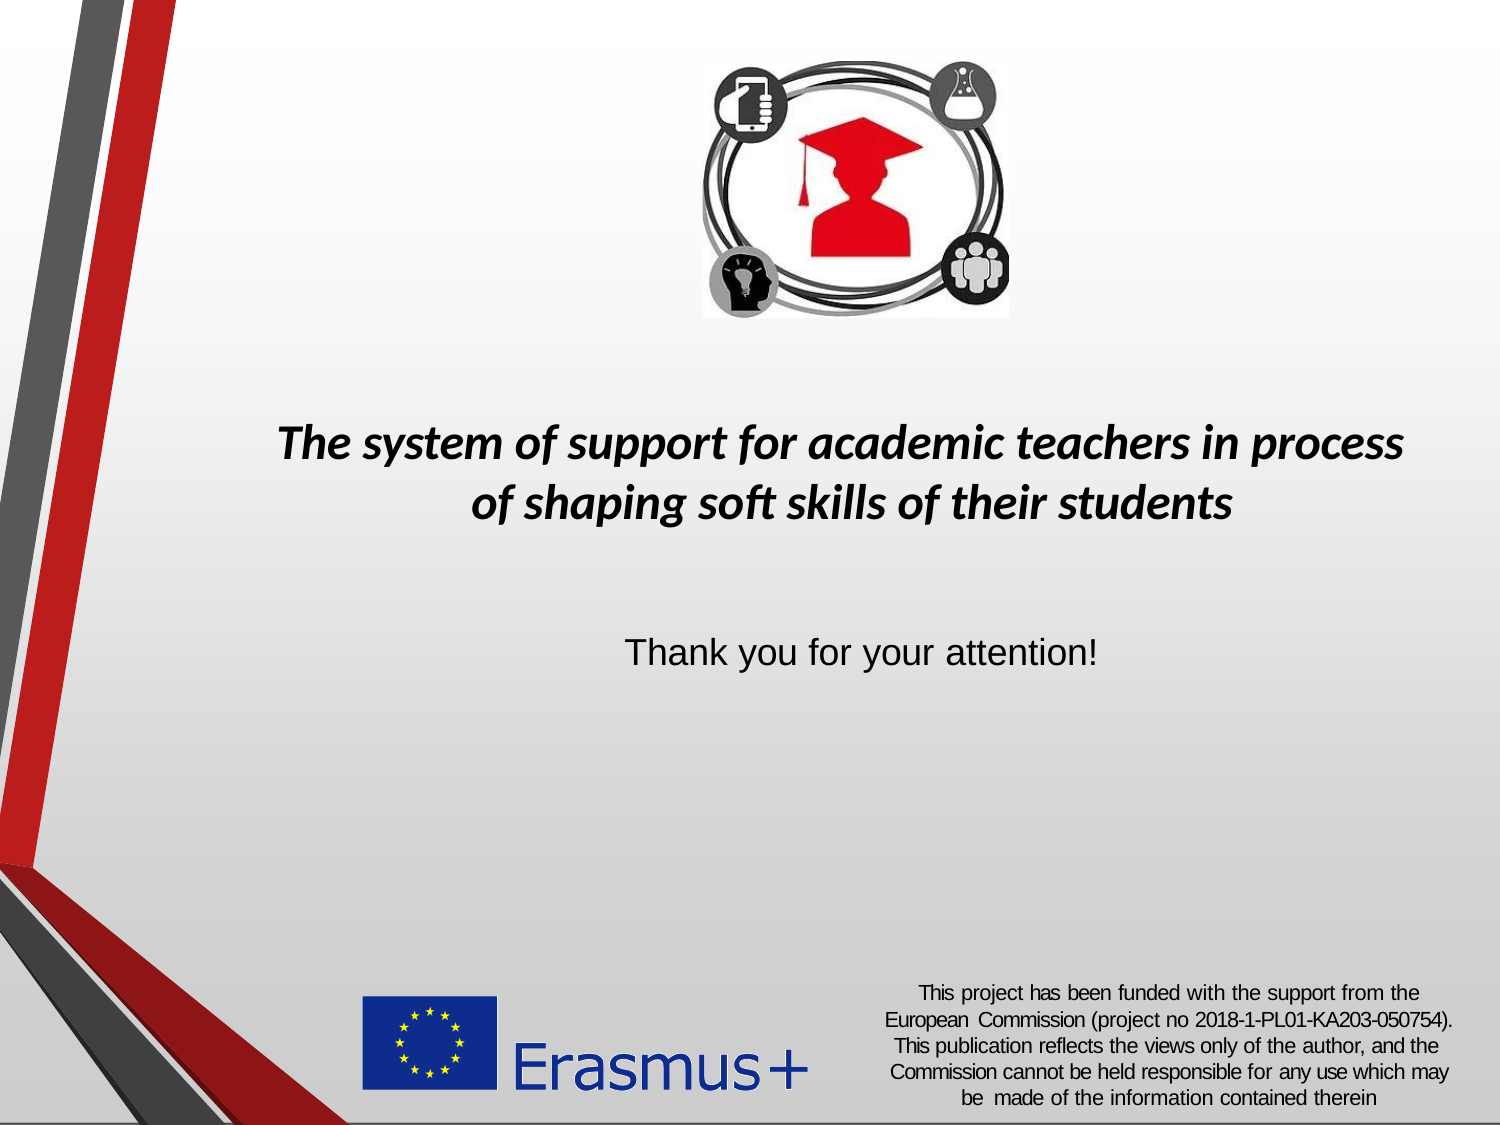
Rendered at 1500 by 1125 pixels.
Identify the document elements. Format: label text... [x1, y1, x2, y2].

title The system of support for academic teachers in process of shaping soft skills of their students [274, 407, 1415, 598]
text_box This project has been funded with the support from the European Commission (project no 2018-1-PL01-KA203-050754). This publication reflects the views only of the author, and the Commission cannot be held responsible for any use which may be made of the information contained therein [874, 976, 1463, 1111]
text_box Thank you for your attention! [622, 626, 1104, 674]
text_box [0, 0, 1500, 1125]
